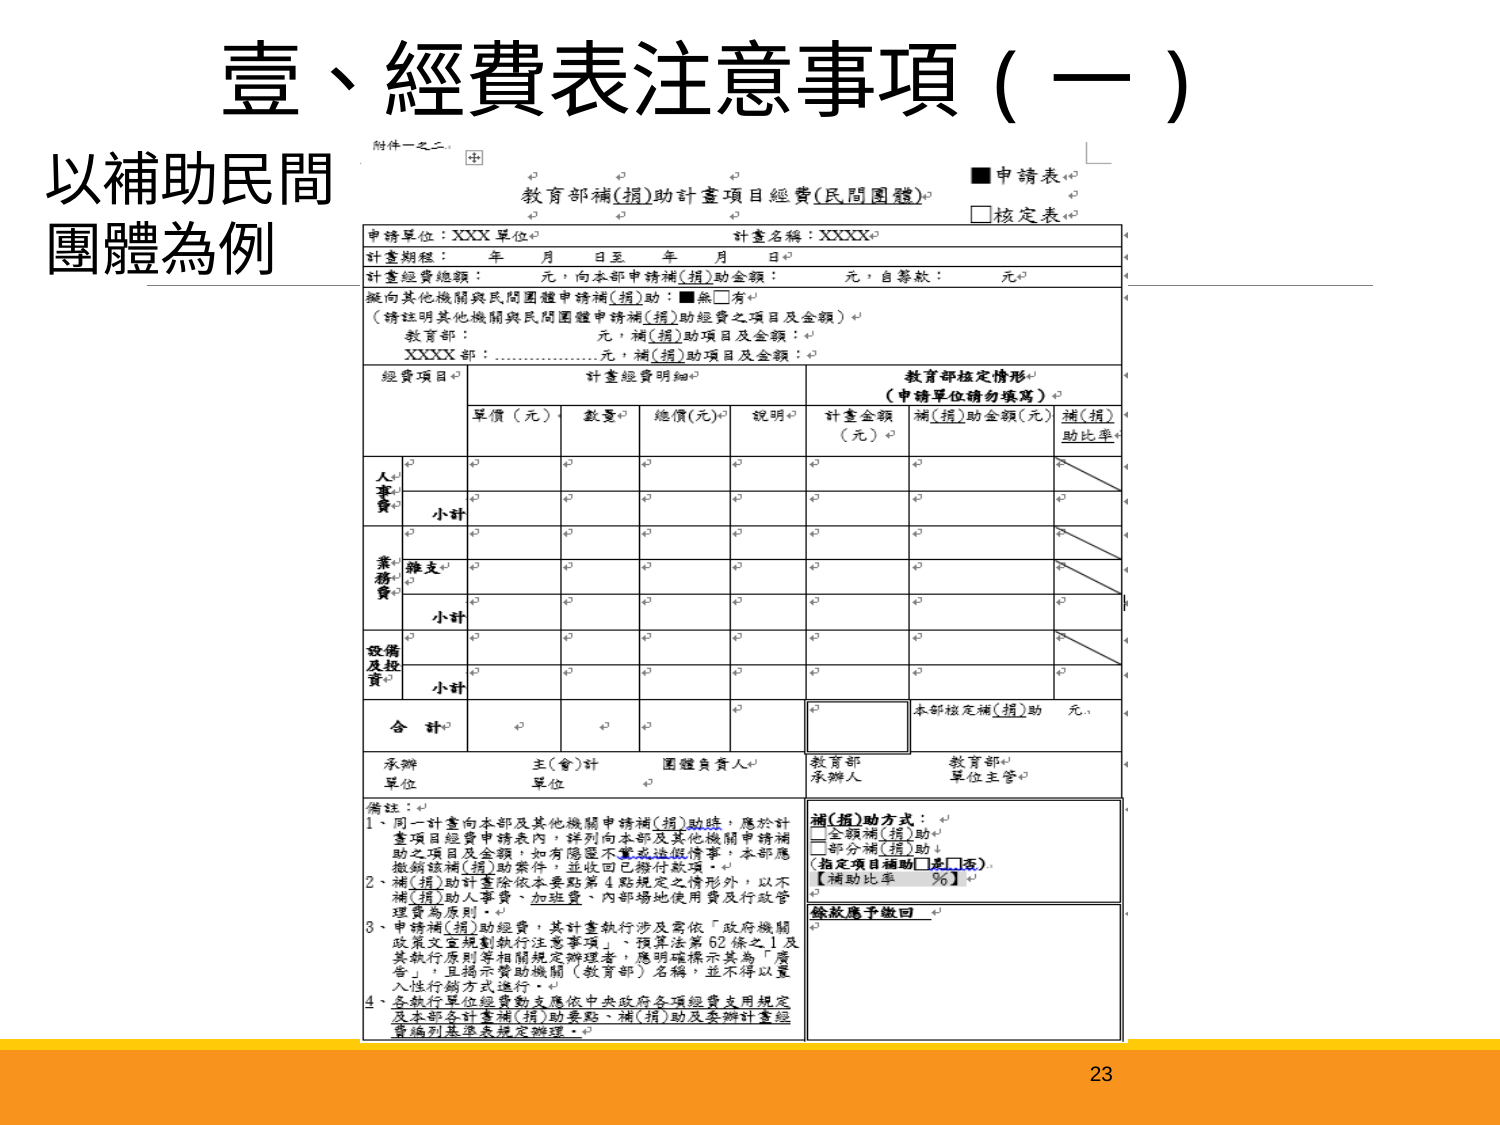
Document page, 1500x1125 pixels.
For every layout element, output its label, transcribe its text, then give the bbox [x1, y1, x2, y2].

picture [360, 134, 1128, 1043]
text_box 23 [1074, 1042, 1426, 1103]
text_box 以補助民間團體為例 [29, 134, 399, 291]
title 壹、經費表注意事項(一) [102, 19, 1321, 135]
